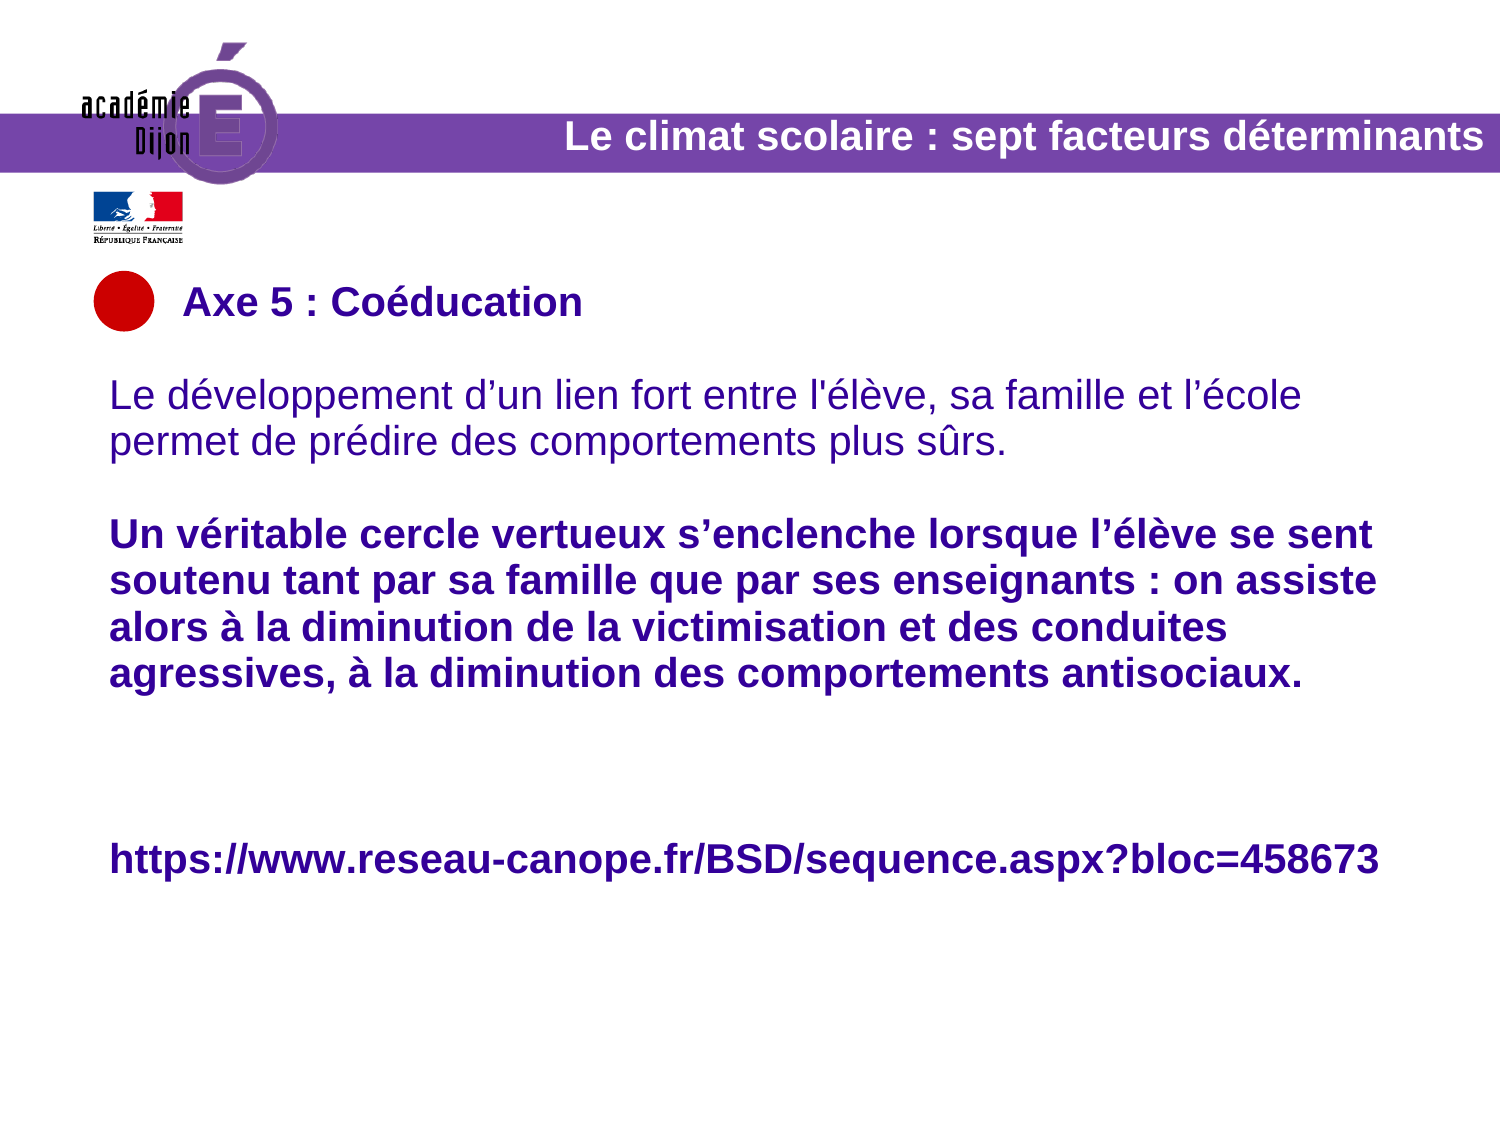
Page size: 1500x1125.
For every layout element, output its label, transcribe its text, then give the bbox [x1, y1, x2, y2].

text_box Le climat scolaire : sept facteurs déterminants [118, 106, 1500, 182]
text_box [94, 271, 154, 331]
text_box Axe 5 : Coéducation Le développement d’un lien fort entre l'élève, sa famille et l’école permet de prédire des comportements plus sûrs. Un véritable cercle vertueux s’enclenche lorsque l’élève se sent soutenu tant par sa famille que par ses enseignants : on assiste alors à la diminution de la victimisation et des conduites agressives, à la diminution des comportements antisociaux. https://www.reseau-canope.fr/BSD/sequence.aspx?bloc=458673 [94, 271, 1430, 1099]
picture [82, 42, 278, 244]
